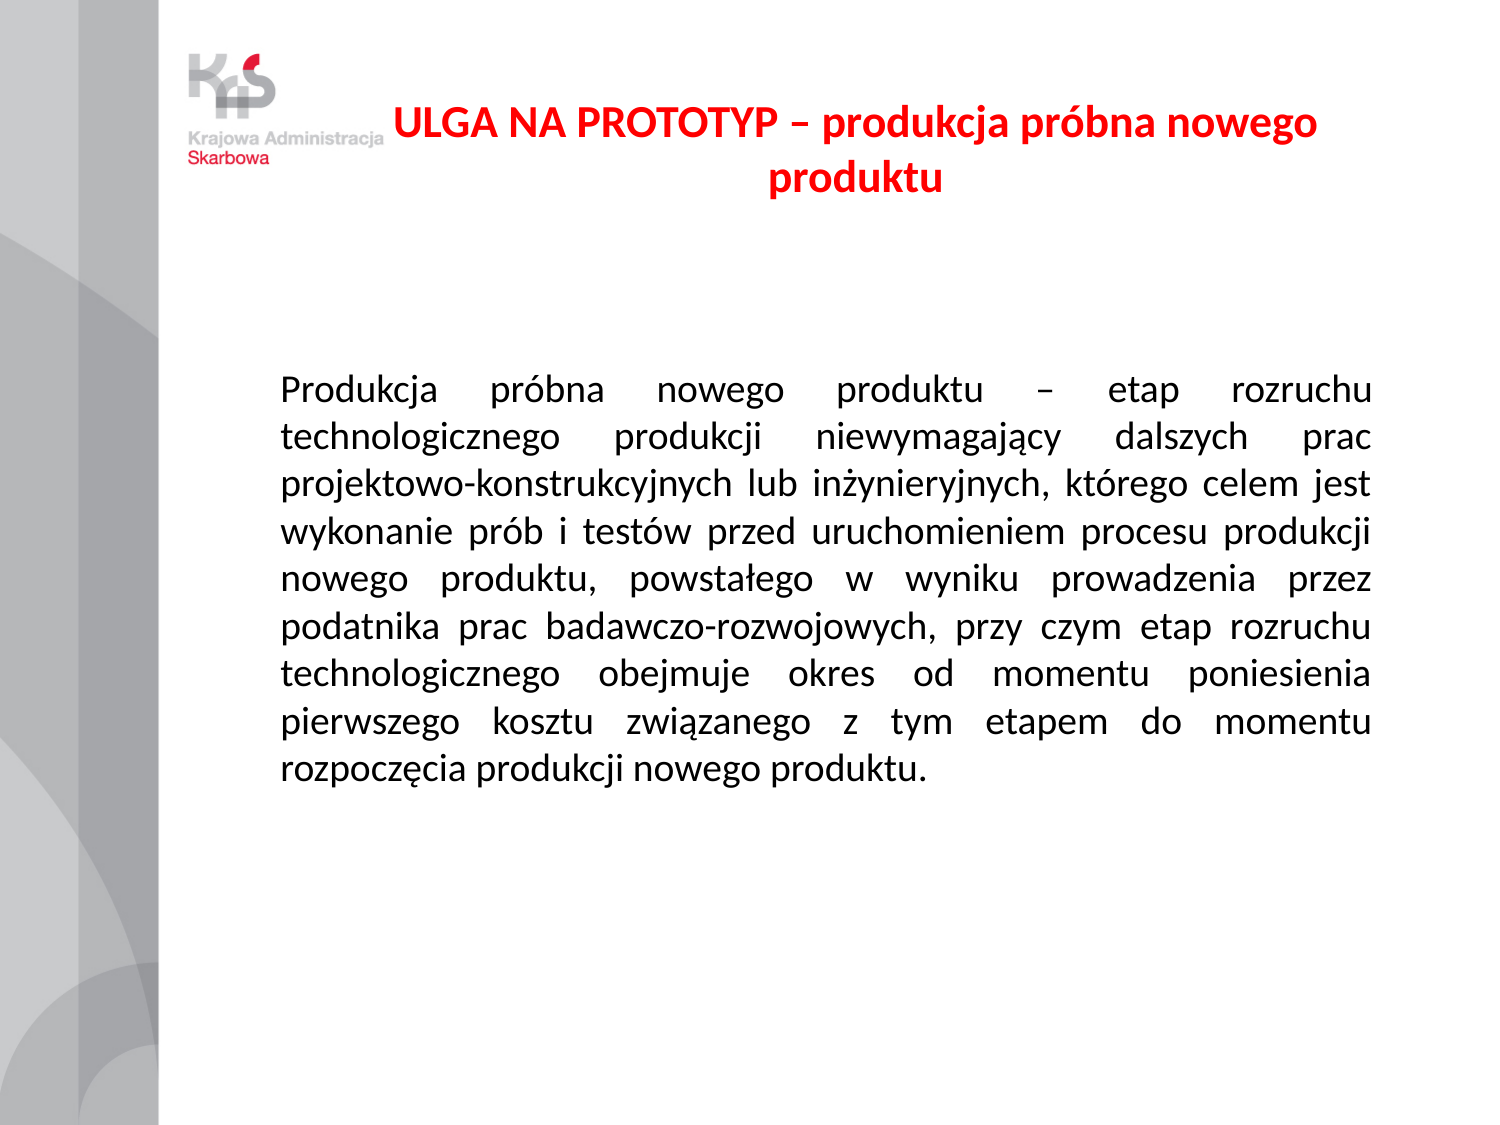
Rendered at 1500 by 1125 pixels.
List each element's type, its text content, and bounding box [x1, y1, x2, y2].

text_box Produkcja próbna nowego produktu – etap rozruchu technologicznego produkcji niewymagający dalszych prac projektowo-konstrukcyjnych lub inżynieryjnych, którego celem jest wykonanie prób i testów przed uruchomieniem procesu produkcji nowego produktu, powstałego w wyniku prowadzenia przez podatnika prac badawczo-rozwojowych, przy czym etap rozruchu technologicznego obejmuje okres od momentu poniesienia pierwszego kosztu związanego z tym etapem do momentu rozpoczęcia produkcji nowego produktu. [265, 355, 1388, 798]
title ULGA NA PROTOTYP – produkcja próbna nowego produktu [363, 88, 1349, 205]
picture [0, 0, 1500, 1125]
